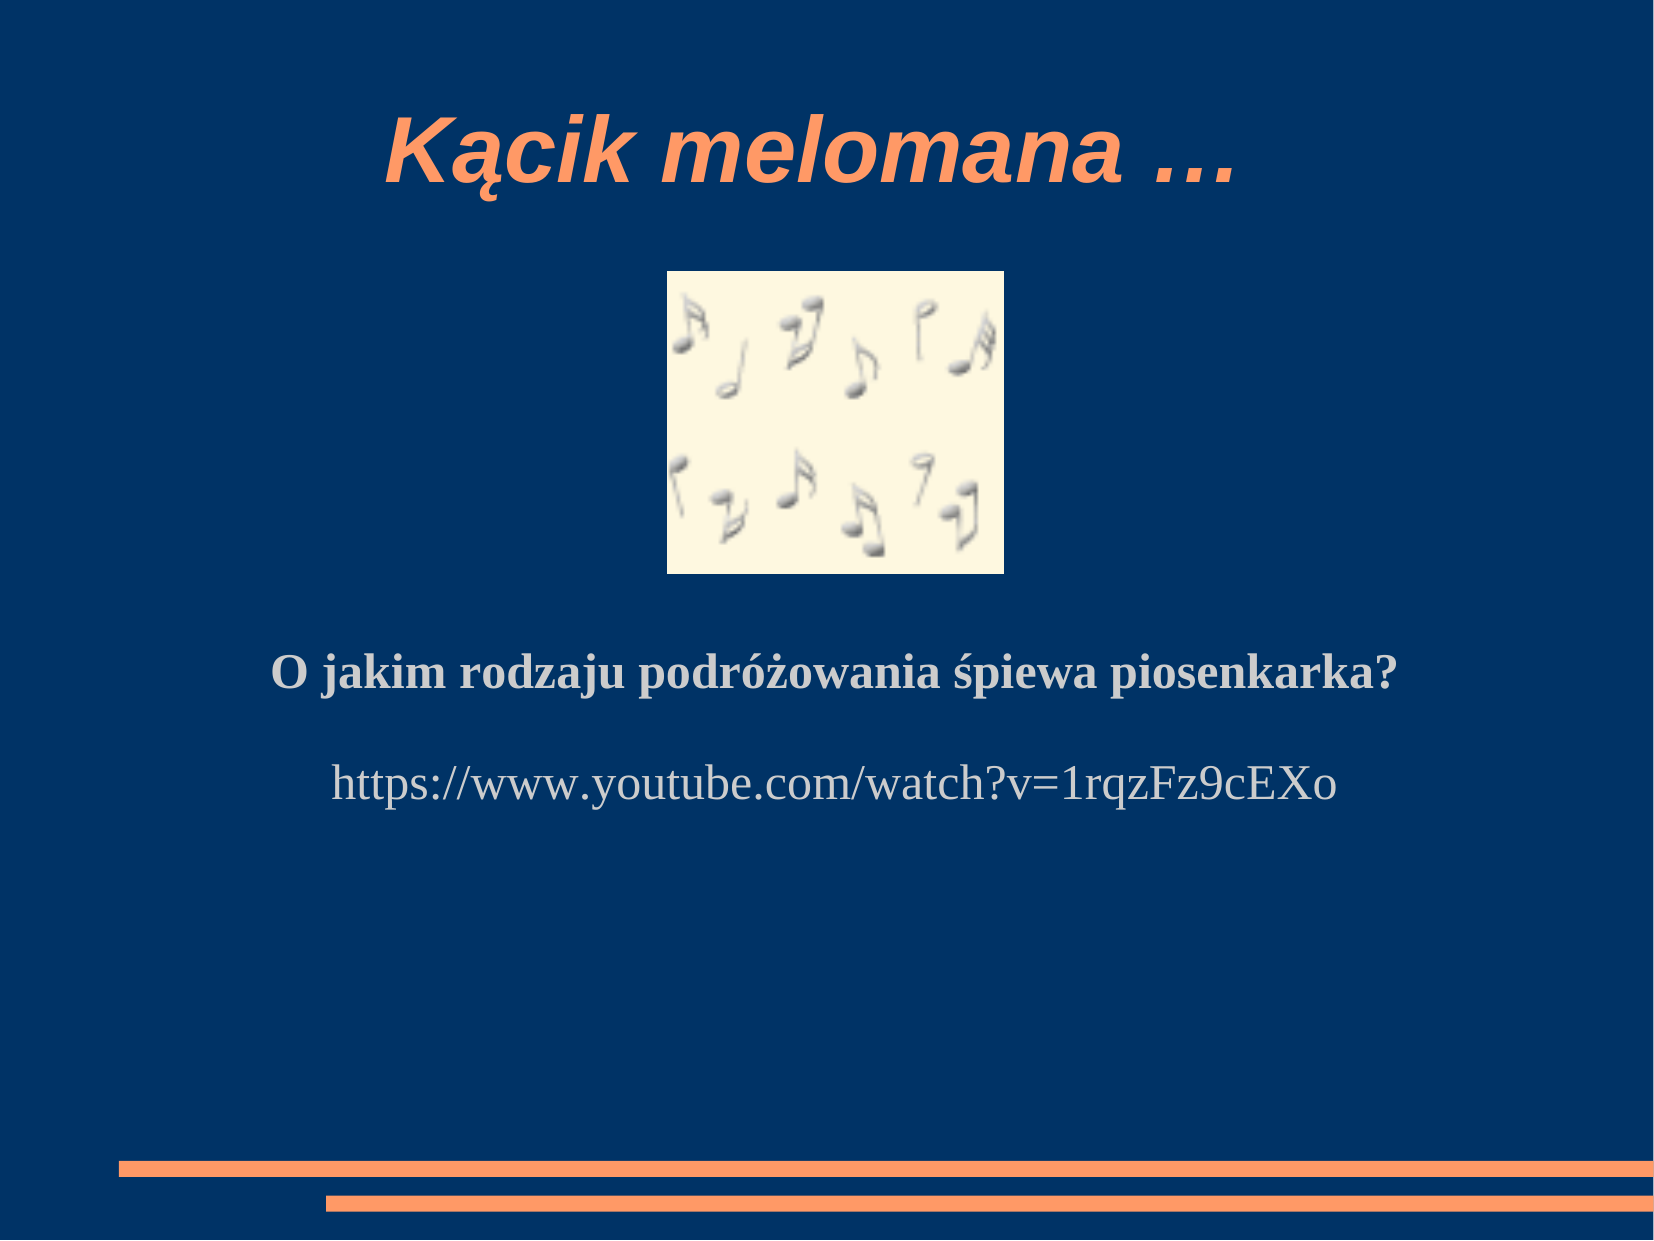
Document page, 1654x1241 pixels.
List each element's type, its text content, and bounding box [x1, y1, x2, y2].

picture [667, 271, 1004, 574]
title Kącik melomana … [121, 46, 1534, 254]
subtitle O jakim rodzaju podróżowania śpiewa piosenkarka? https://www.youtube.com/watch?v=1rqzFz9cEXo [121, 322, 1561, 1132]
